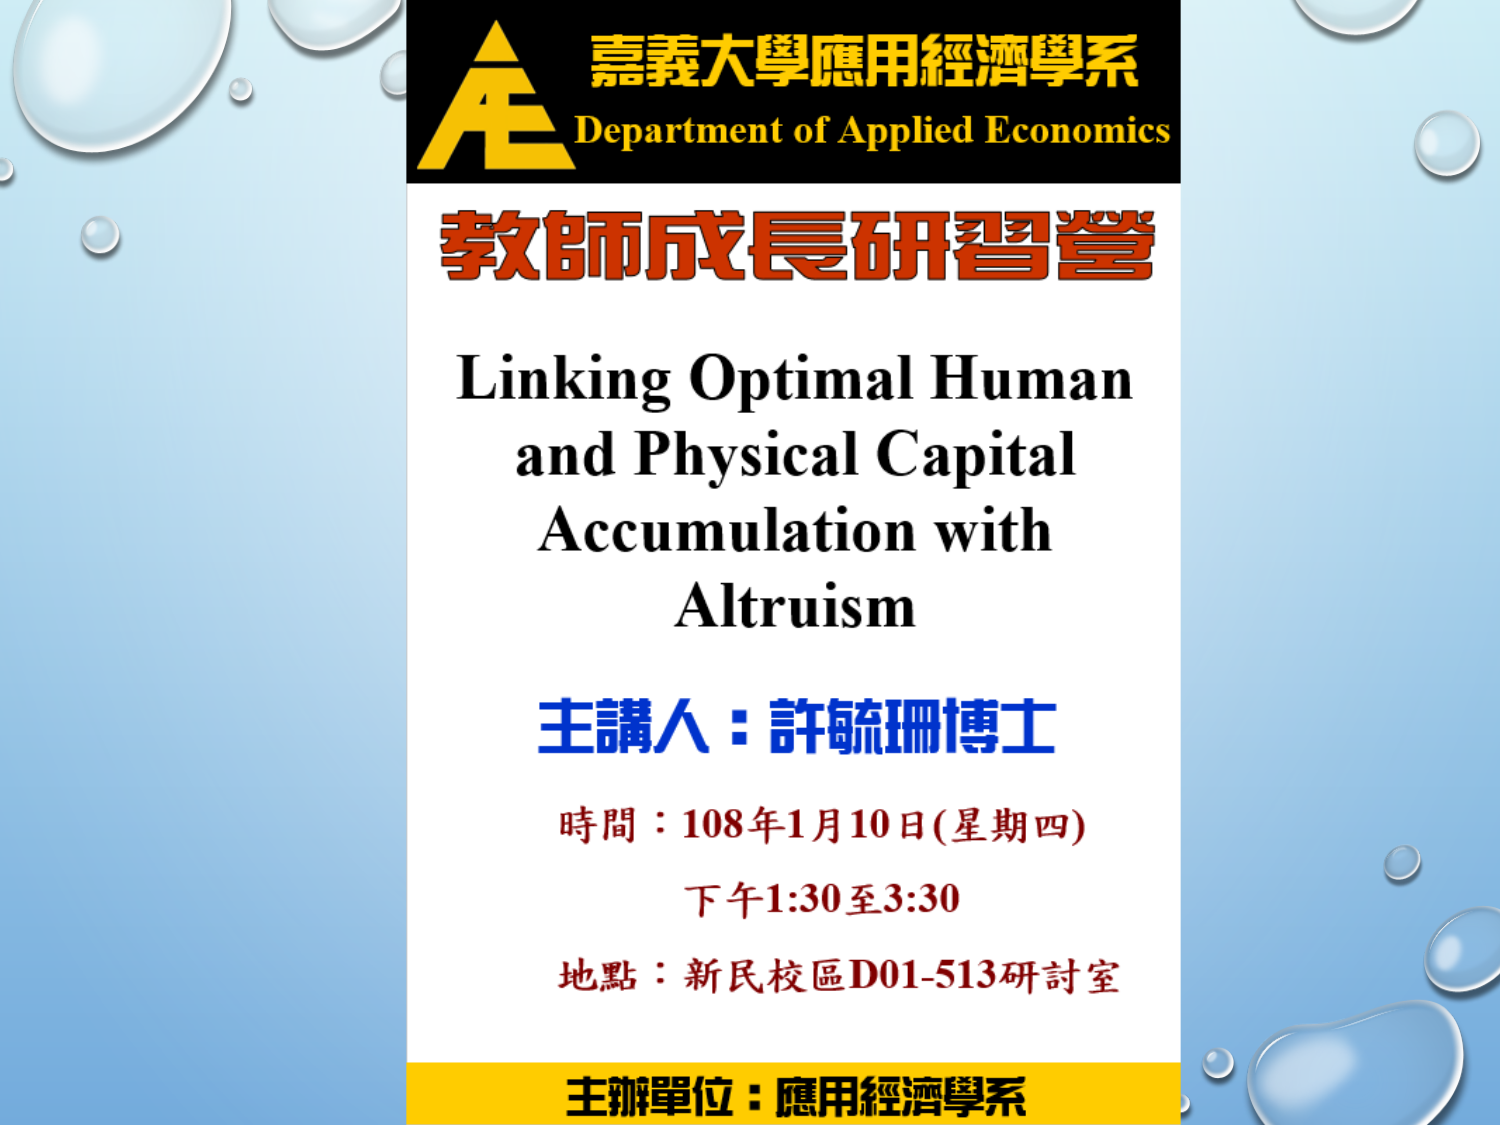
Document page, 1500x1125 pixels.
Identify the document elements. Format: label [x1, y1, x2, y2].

picture [406, 0, 1181, 1125]
